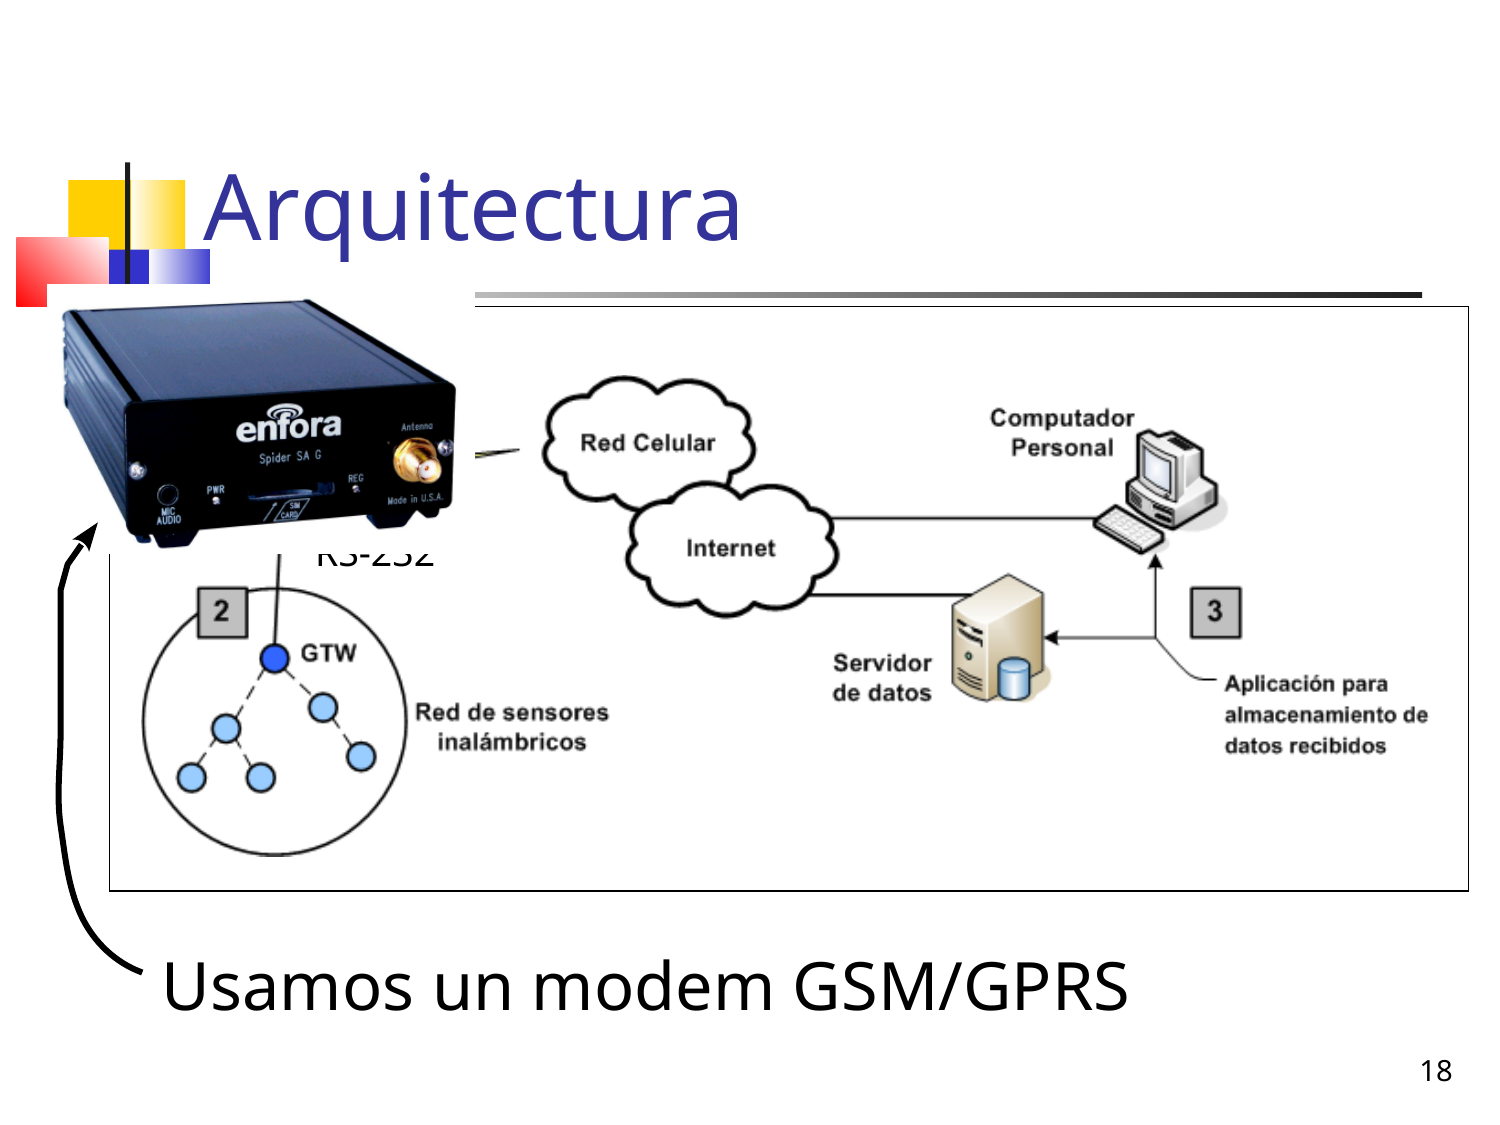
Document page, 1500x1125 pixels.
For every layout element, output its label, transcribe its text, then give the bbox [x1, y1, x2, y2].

text_box <number> [1155, 1024, 1468, 1100]
text_box [109, 306, 1469, 892]
title Arquitectura [188, 35, 1269, 276]
list Usamos un modem GSM/GPRS [146, 931, 1422, 1083]
text_box RS-232 [300, 554, 451, 583]
picture [47, 284, 1437, 857]
